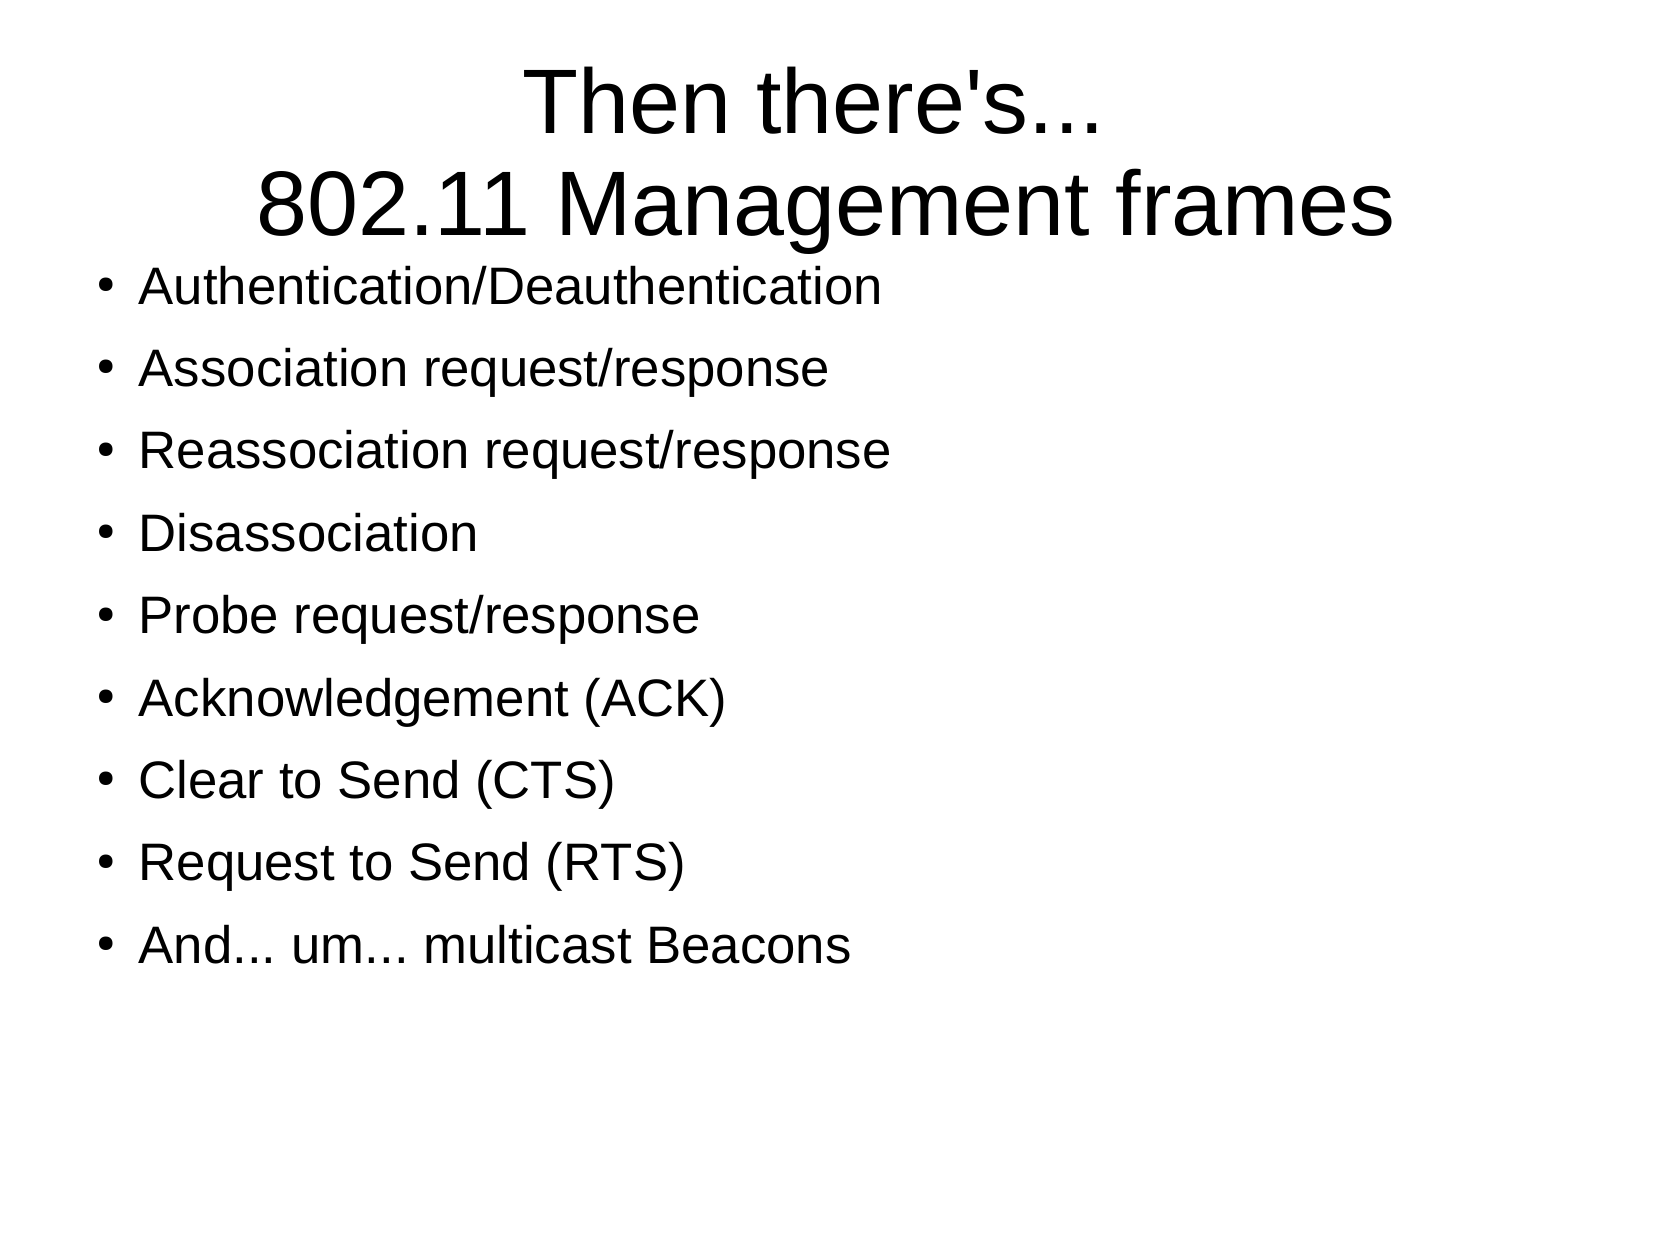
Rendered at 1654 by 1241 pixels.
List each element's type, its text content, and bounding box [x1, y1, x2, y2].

title Then there's... 802.11 Management frames [82, 49, 1571, 257]
list Authentication/Deauthentication Association request/response Reassociation request/response Disassociation Probe request/response Acknowledgement (ACK) Clear to Send (CTS) Request to Send (RTS) And... um... multicast Beacons [82, 256, 1538, 976]
